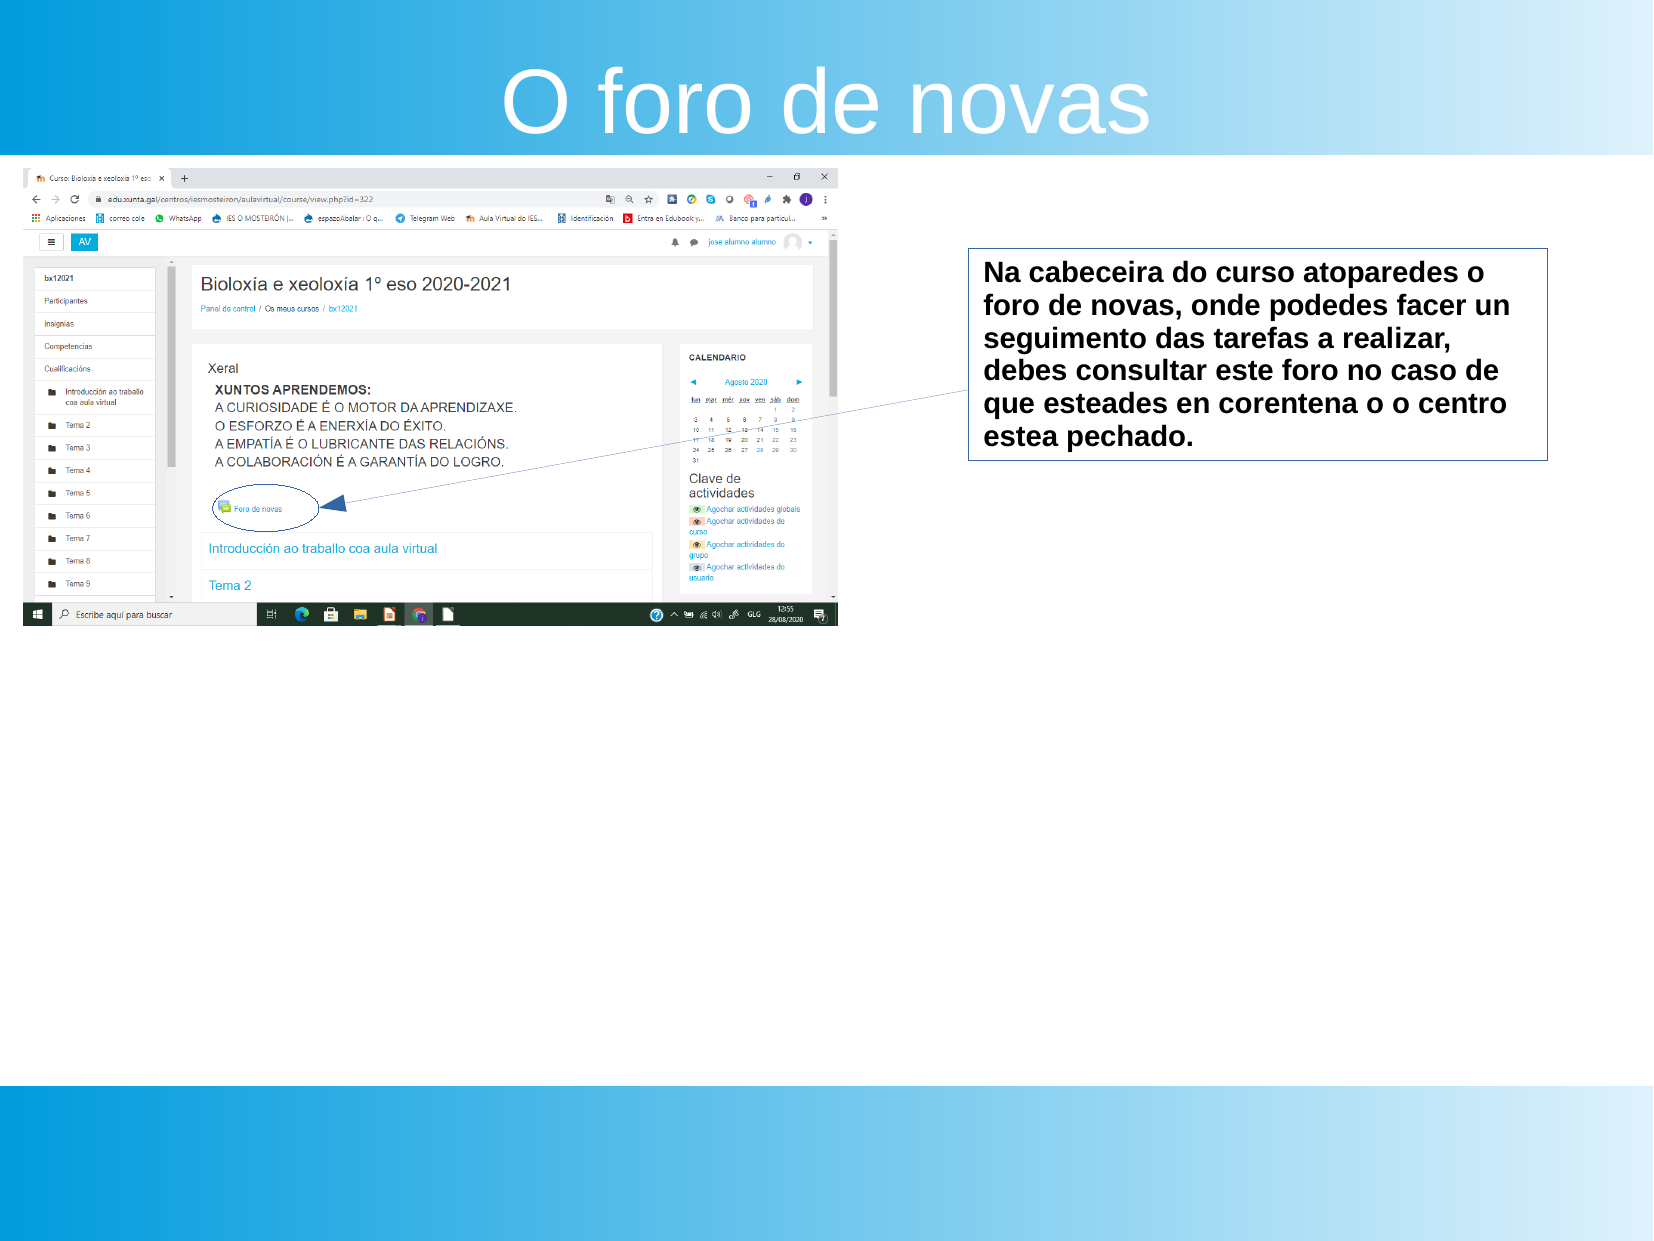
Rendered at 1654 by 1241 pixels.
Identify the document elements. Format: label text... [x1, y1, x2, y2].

picture [23, 168, 838, 626]
title O foro de novas [82, 49, 1571, 155]
text_box Na cabeceira do curso atoparedes o foro de novas, onde podedes facer un seguimento das tarefas a realizar, debes consultar este foro no caso de que esteades en corentena o o centro estea pechado. [968, 248, 1548, 461]
